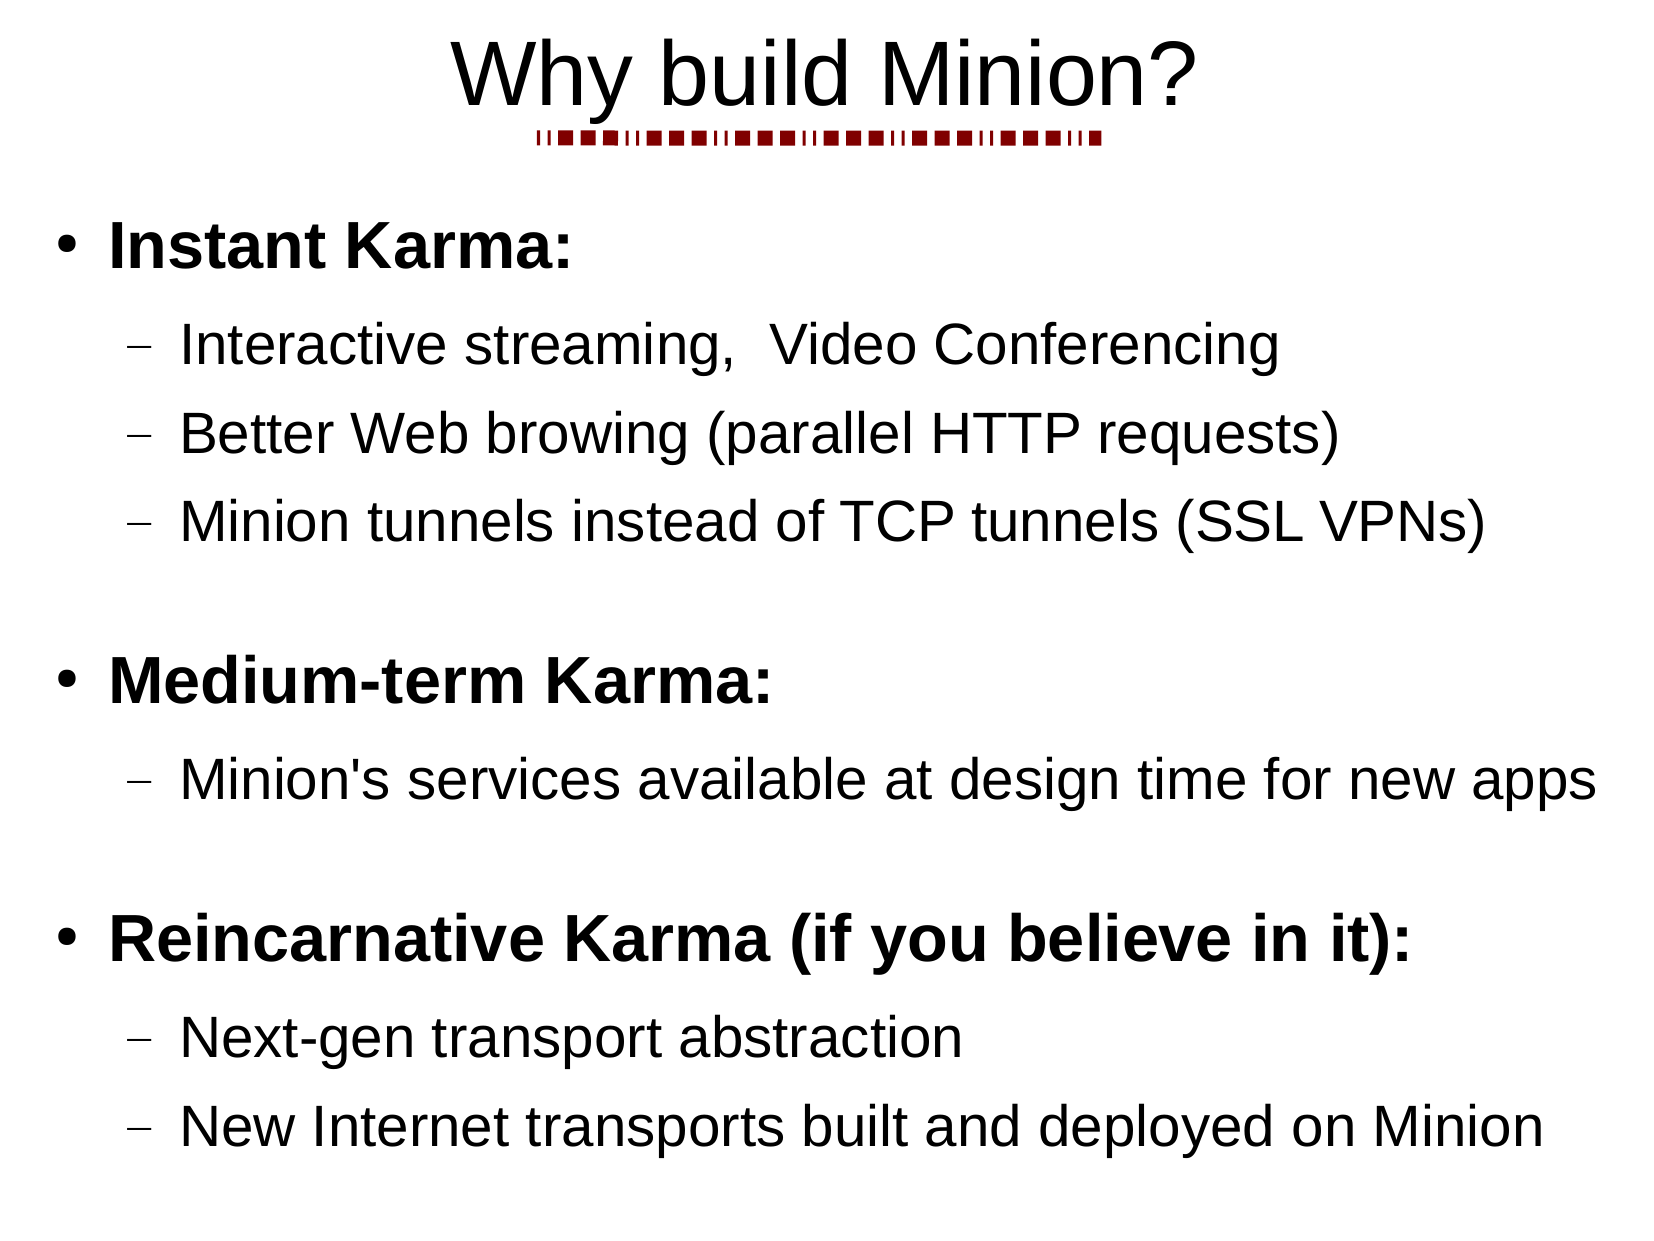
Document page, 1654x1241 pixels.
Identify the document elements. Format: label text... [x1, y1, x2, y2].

title Why build Minion? [75, 0, 1576, 147]
list Instant Karma: Interactive streaming, Video Conferencing Better Web browing (parallel HTTP requests) Minion tunnels instead of TCP tunnels (SSL VPNs) Medium-term Karma: Minion's services available at design time for new apps Reincarnative Karma (if you believe in it): Next-gen transport abstraction New Internet transports built and deployed on Minion [37, 207, 1613, 1175]
